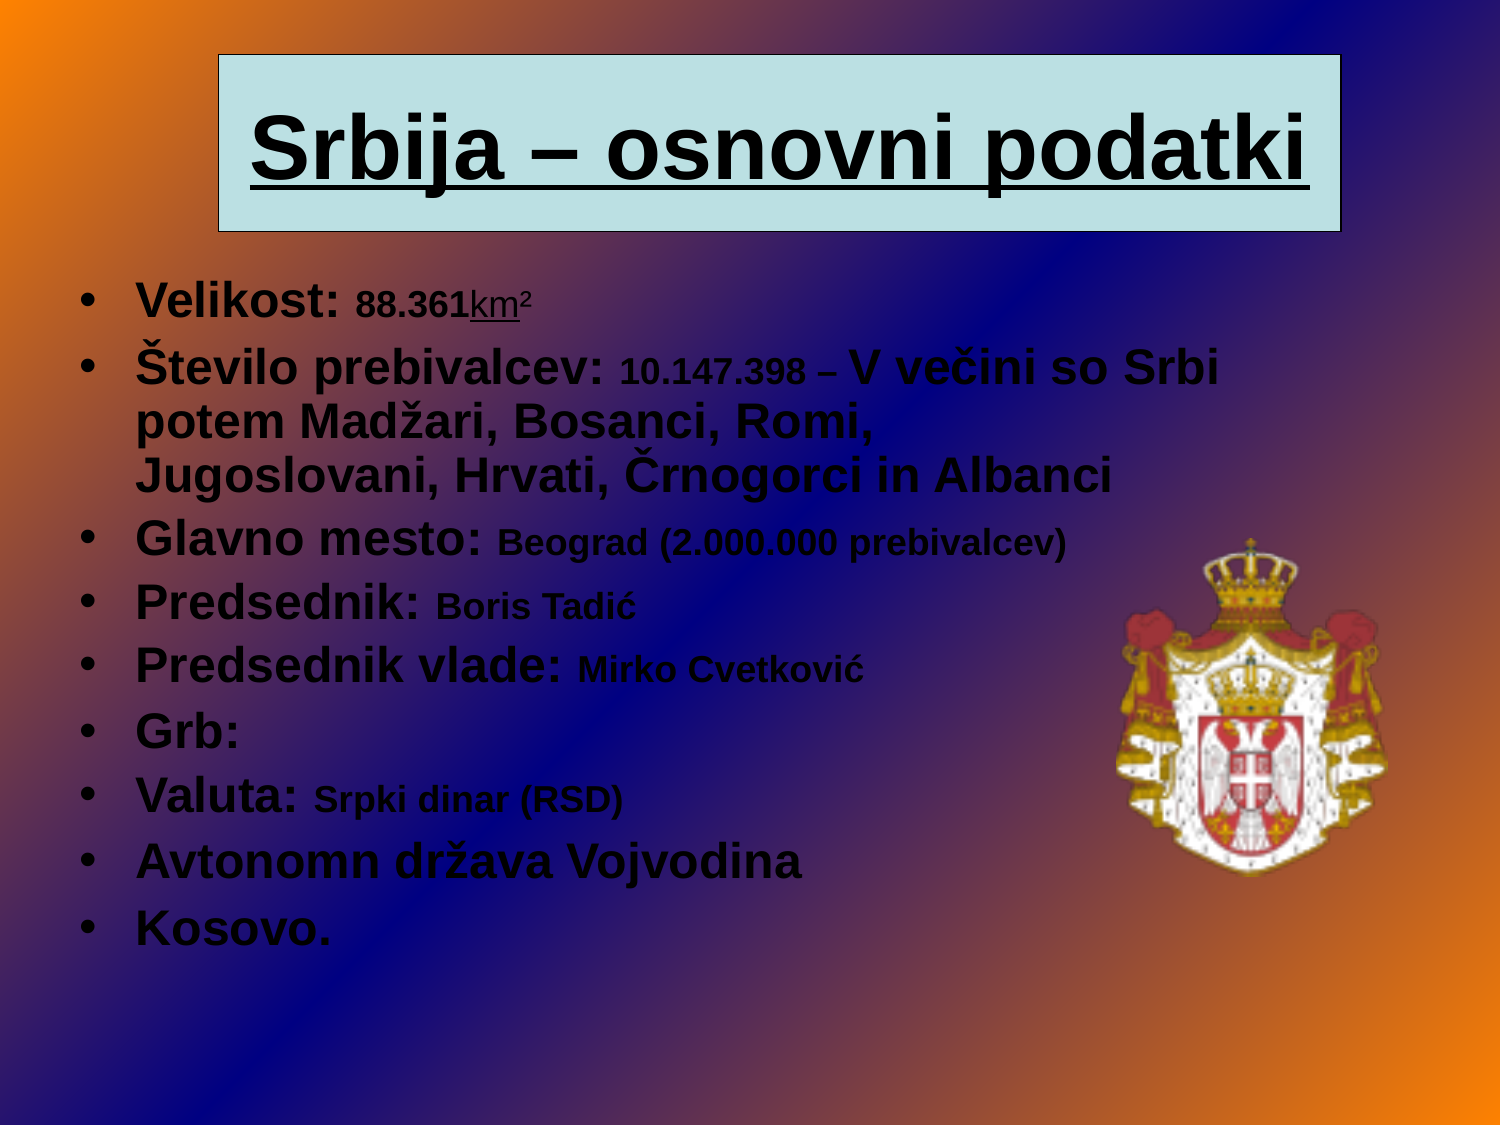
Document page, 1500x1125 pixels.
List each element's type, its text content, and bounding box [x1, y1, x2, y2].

list Velikost: 88.361km² Število prebivalcev: 10.147.398 – V večini so Srbi potem Madžari, Bosanci, Romi, Jugoslovani, Hrvati, Črnogorci in Albanci Glavno mesto: Beograd (2.000.000 prebivalcev) Predsednik: Boris Tadić Predsednik vlade: Mirko Cvetković Grb: Valuta: Srpki dinar (RSD) Avtonomn država Vojvodina Kosovo. [64, 267, 1415, 1010]
text_box Srbija – osnovni podatki [218, 54, 1341, 232]
picture [1116, 538, 1388, 877]
